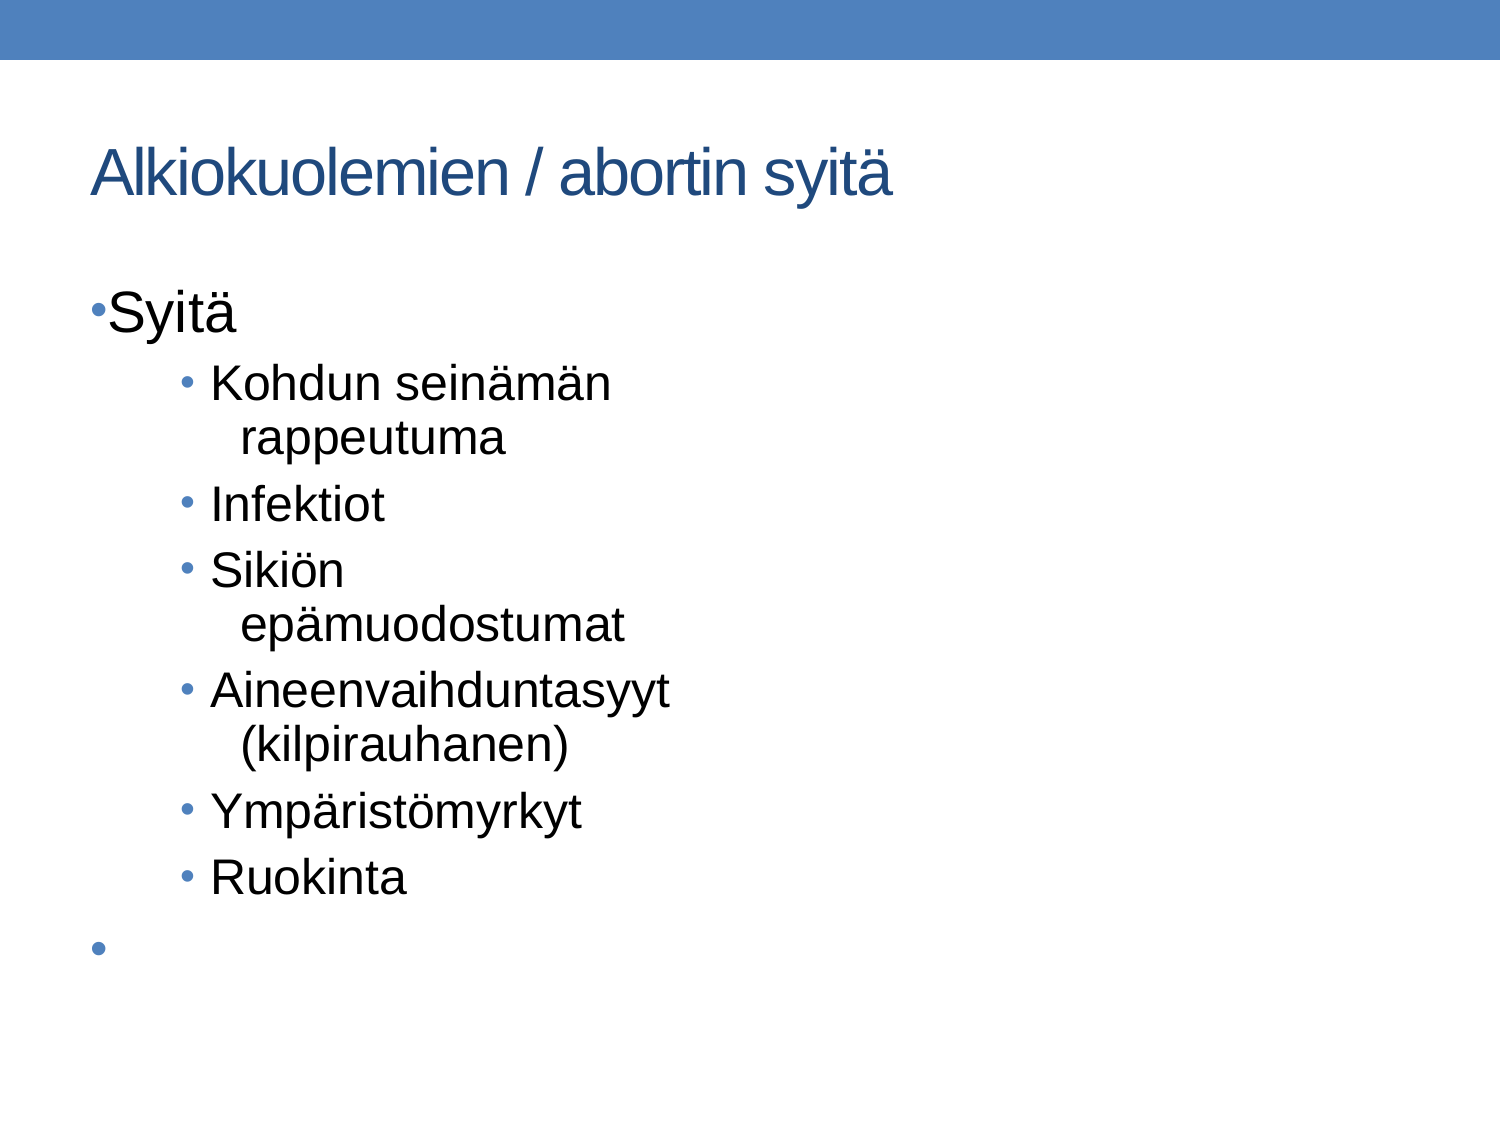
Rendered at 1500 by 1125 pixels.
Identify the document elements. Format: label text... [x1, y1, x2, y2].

title Alkiokuolemien / abortin syitä [75, 87, 1426, 251]
list Syitä Kohdun seinämän rappeutuma Infektiot Sikiön epämuodostumat Aineenvaihduntasyyt (kilpirauhanen) Ympäristömyrkyt Ruokinta [75, 274, 738, 1049]
